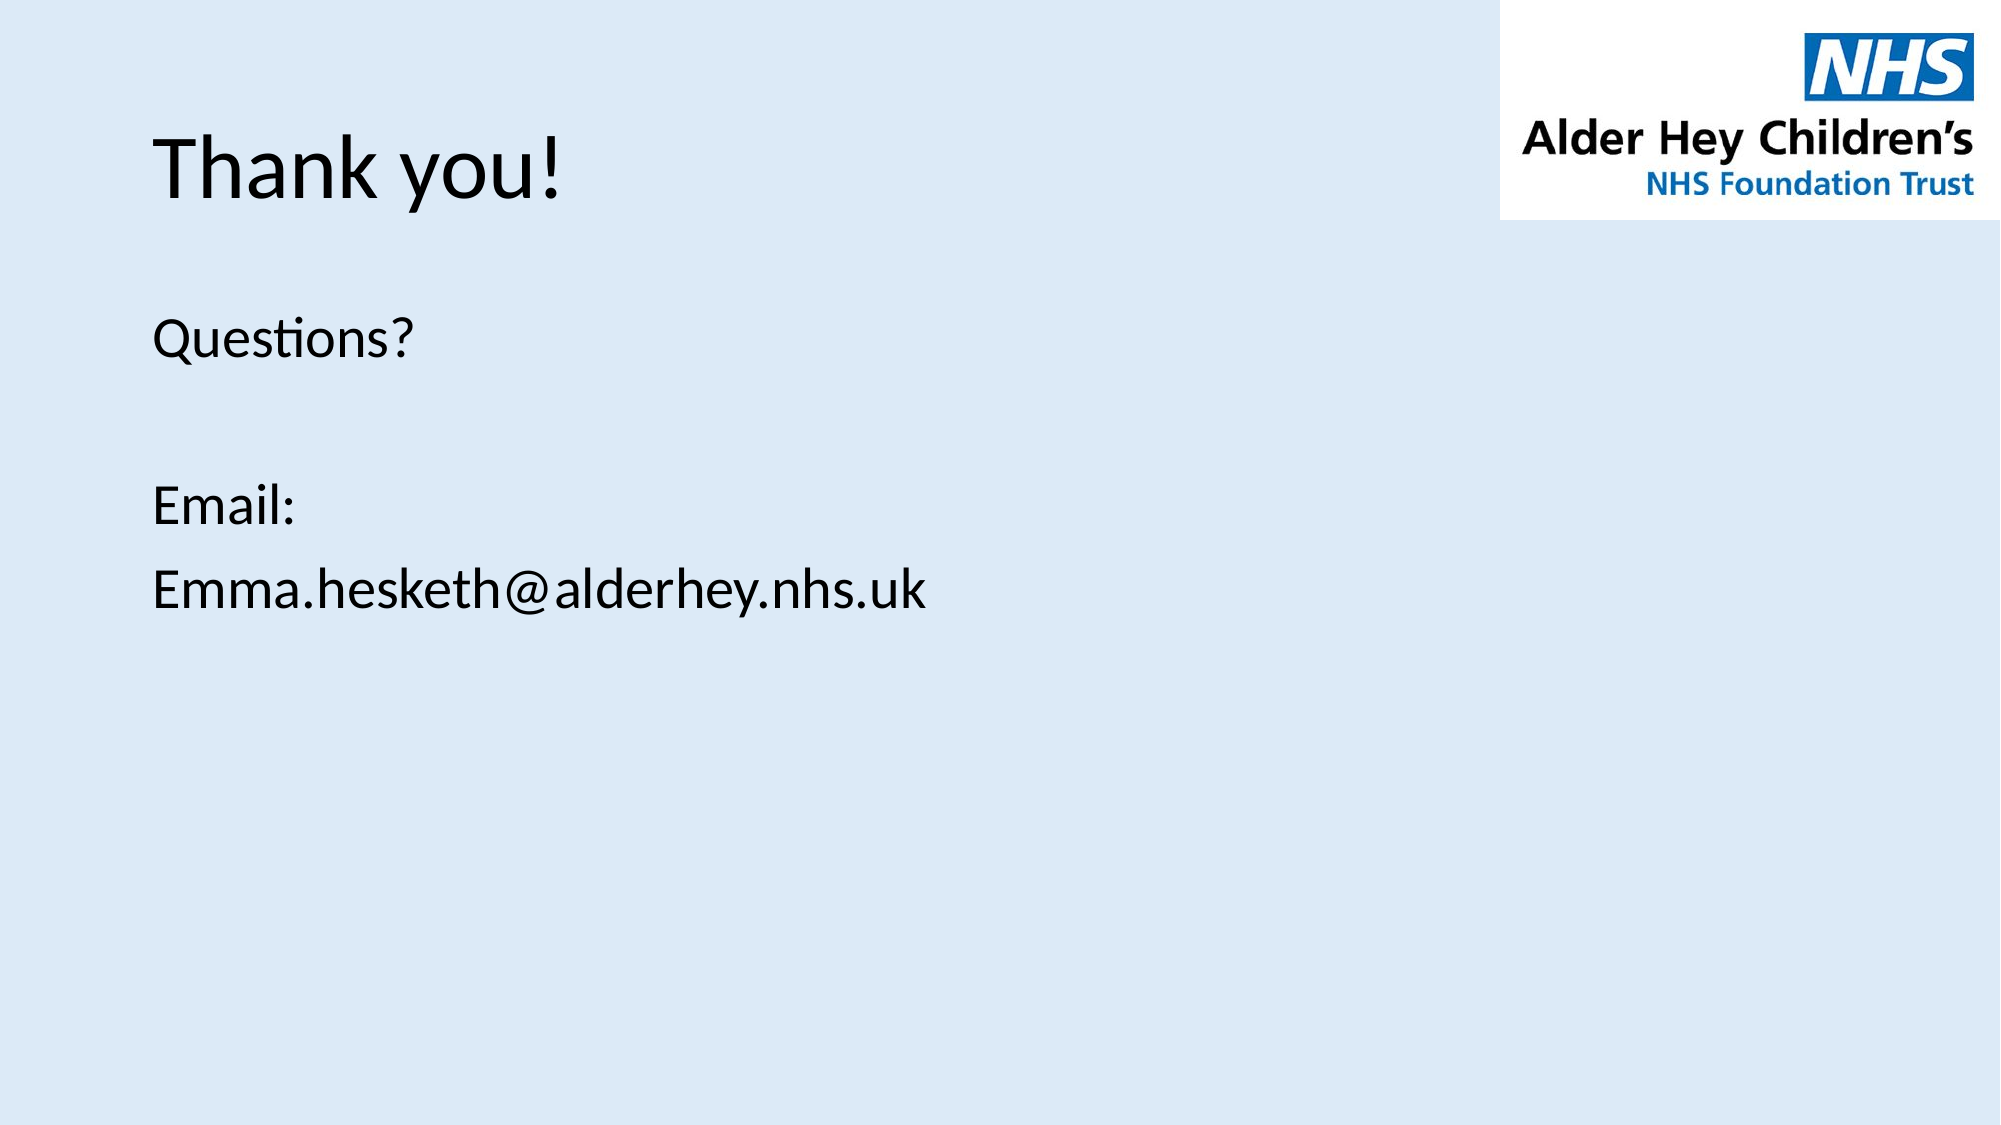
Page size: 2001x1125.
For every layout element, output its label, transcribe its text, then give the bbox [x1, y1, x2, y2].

title Thank you! [137, 59, 1863, 278]
list Questions? Email: Emma.hesketh@alderhey.nhs.uk [137, 299, 1863, 1014]
picture [1500, 0, 2000, 220]
